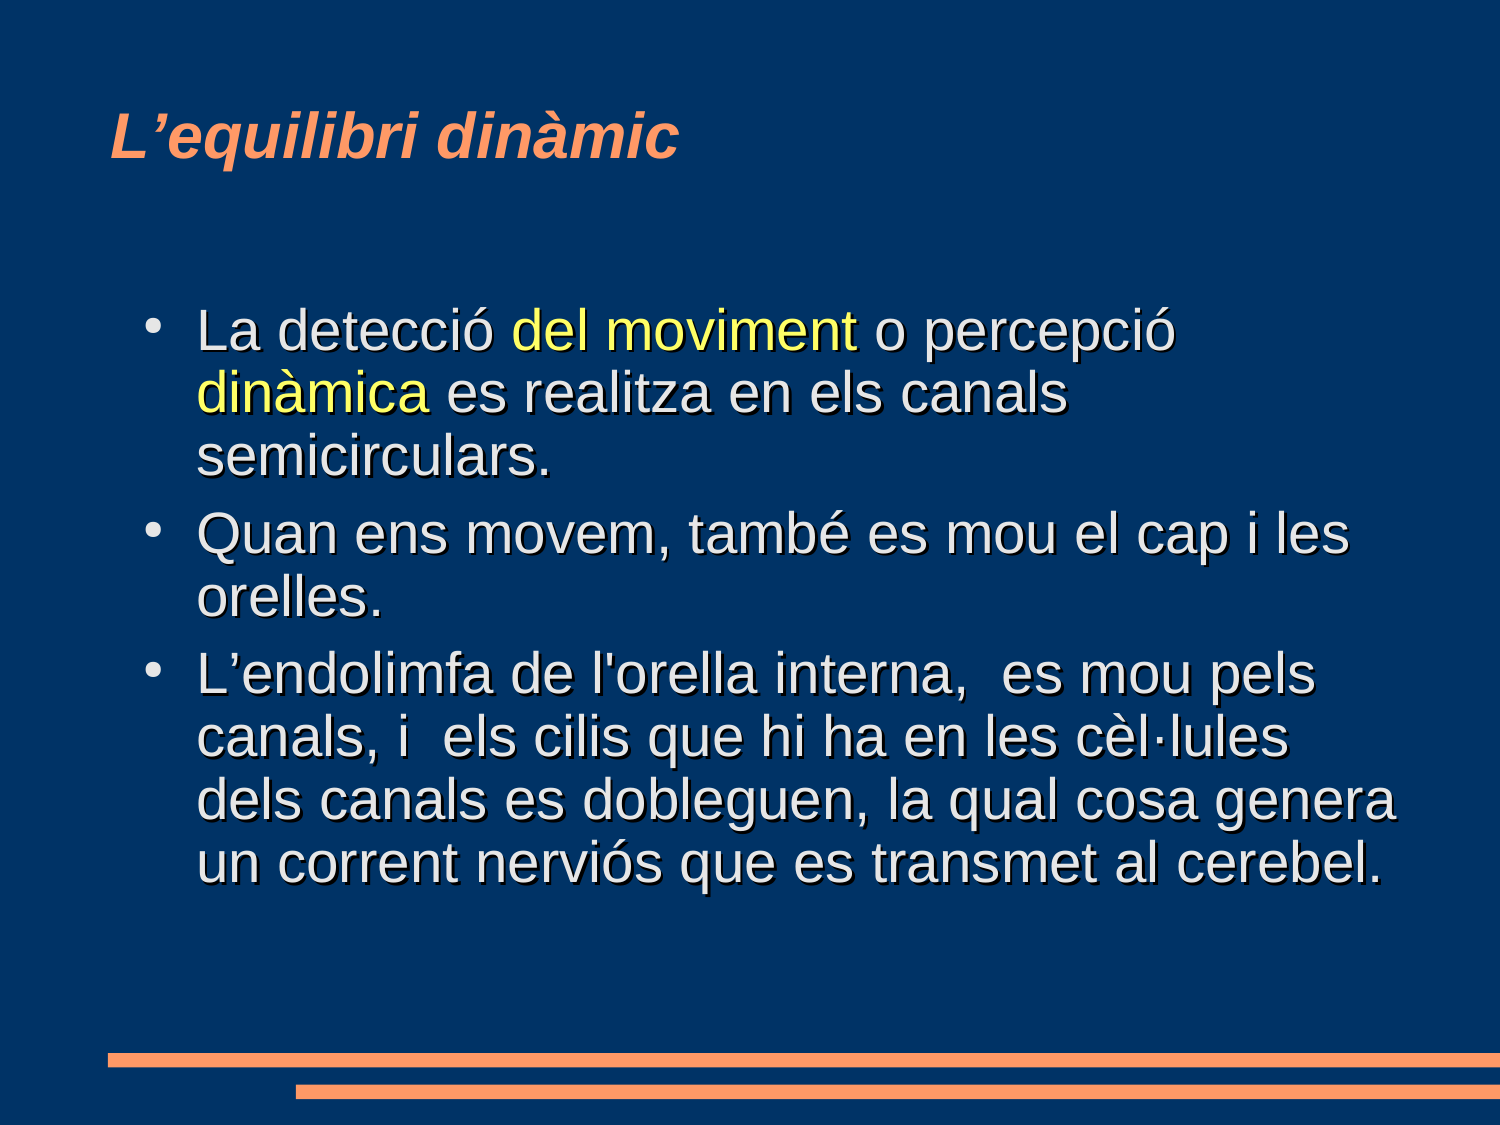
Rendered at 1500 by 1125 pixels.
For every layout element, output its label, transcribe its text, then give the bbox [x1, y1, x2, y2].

title L’equilibri dinàmic [110, 41, 1392, 230]
list La detecció del moviment o percepció dinàmica es realitza en els canals semicirculars. Quan ens movem, també es mou el cap i les orelles. L’endolimfa de l'orella interna, es mou pels canals, i els cilis que hi ha en les cèl·lules dels canals es dobleguen, la qual cosa genera un corrent nerviós que es transmet al cerebel. [110, 292, 1416, 1027]
